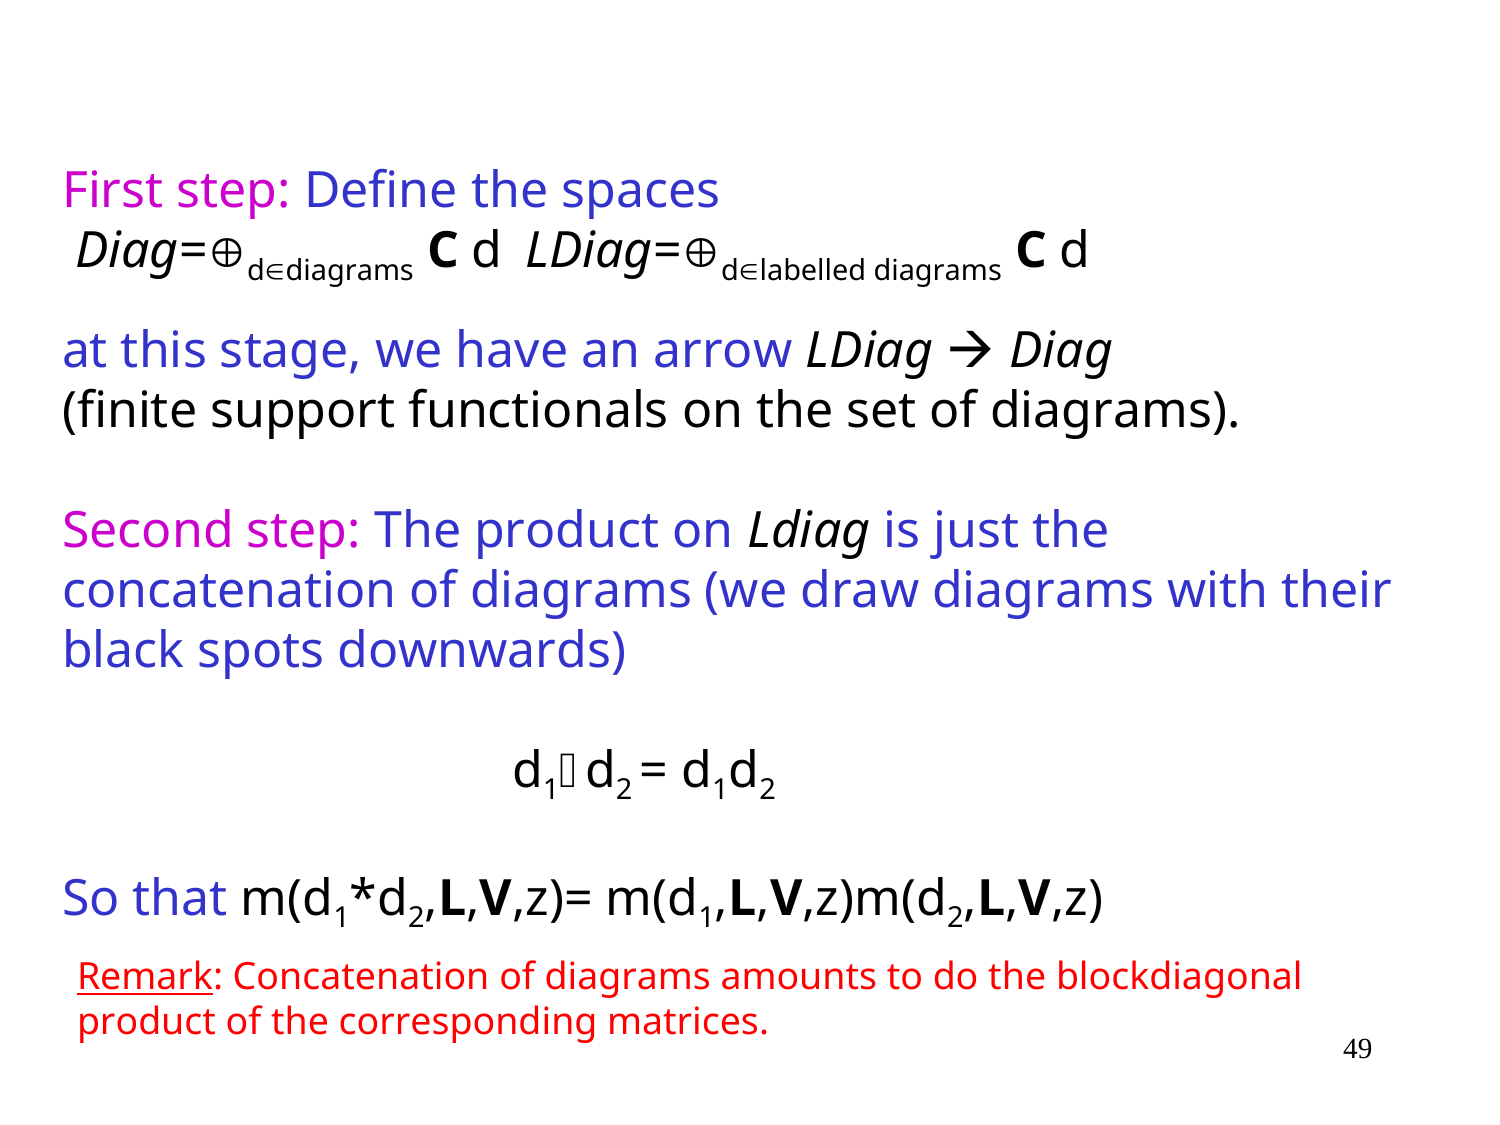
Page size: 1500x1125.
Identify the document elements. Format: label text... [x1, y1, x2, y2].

text_box Remark: Concatenation of diagrams amounts to do the blockdiagonal product of the corresponding matrices. [62, 944, 1403, 1051]
text_box First step: Define the spaces Diag=ddiagrams C d LDiag=dlabelled diagrams C d at this stage, we have an arrow LDiag  Diag (finite support functionals on the set of diagrams). Second step: The product on Ldiag is just the concatenation of diagrams (we draw diagrams with their black spots downwards) d1 d2 = d1d2 So that m(d1*d2,L,V,z)= m(d1,L,V,z)m(d2,L,V,z) [47, 149, 1426, 1002]
